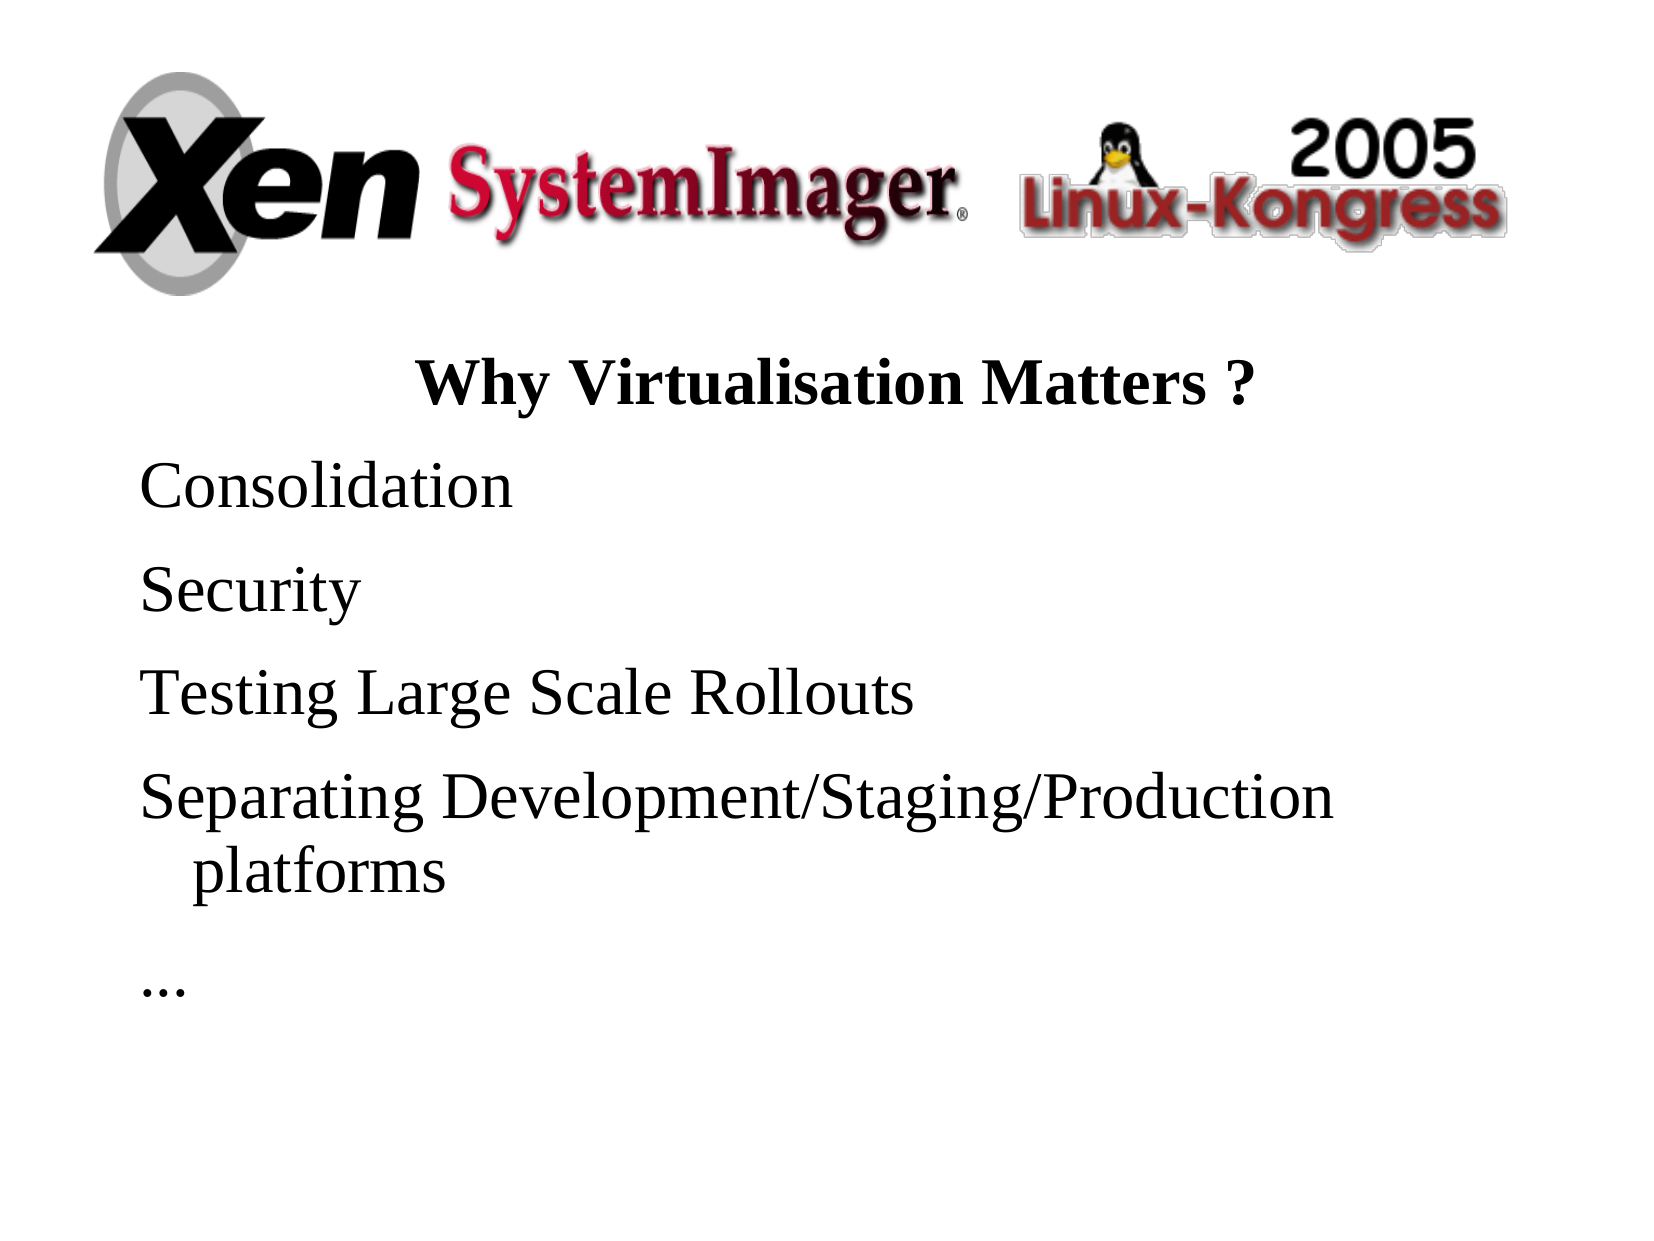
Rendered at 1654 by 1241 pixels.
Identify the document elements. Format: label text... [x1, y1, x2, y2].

picture [93, 72, 420, 296]
picture [1006, 106, 1524, 265]
picture [445, 132, 971, 254]
list Why Virtualisation Matters ? Consolidation Security Testing Large Scale Rollouts Separating Development/Staging/Production platforms ... [121, 344, 1534, 1241]
